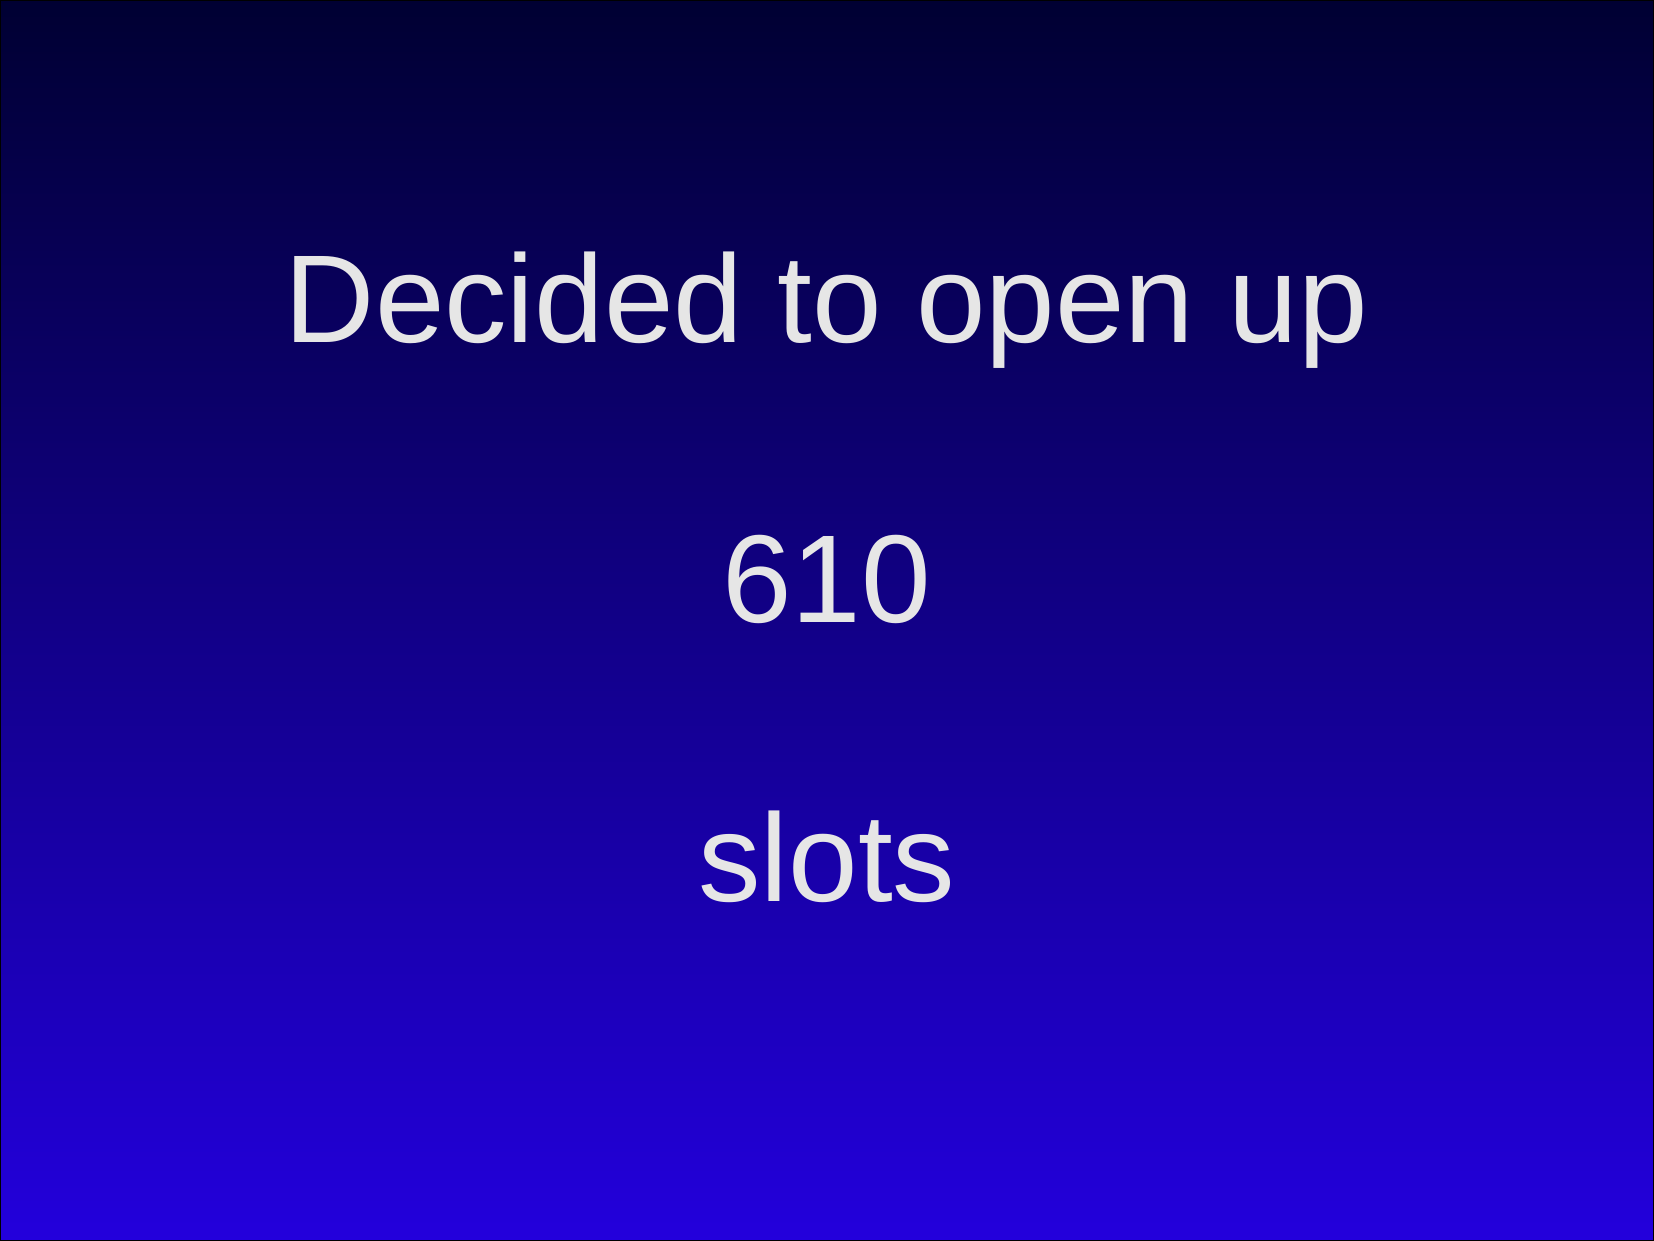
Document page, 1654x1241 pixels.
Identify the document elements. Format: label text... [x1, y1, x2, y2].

subtitle Decided to open up 610 slots [82, 56, 1571, 1102]
